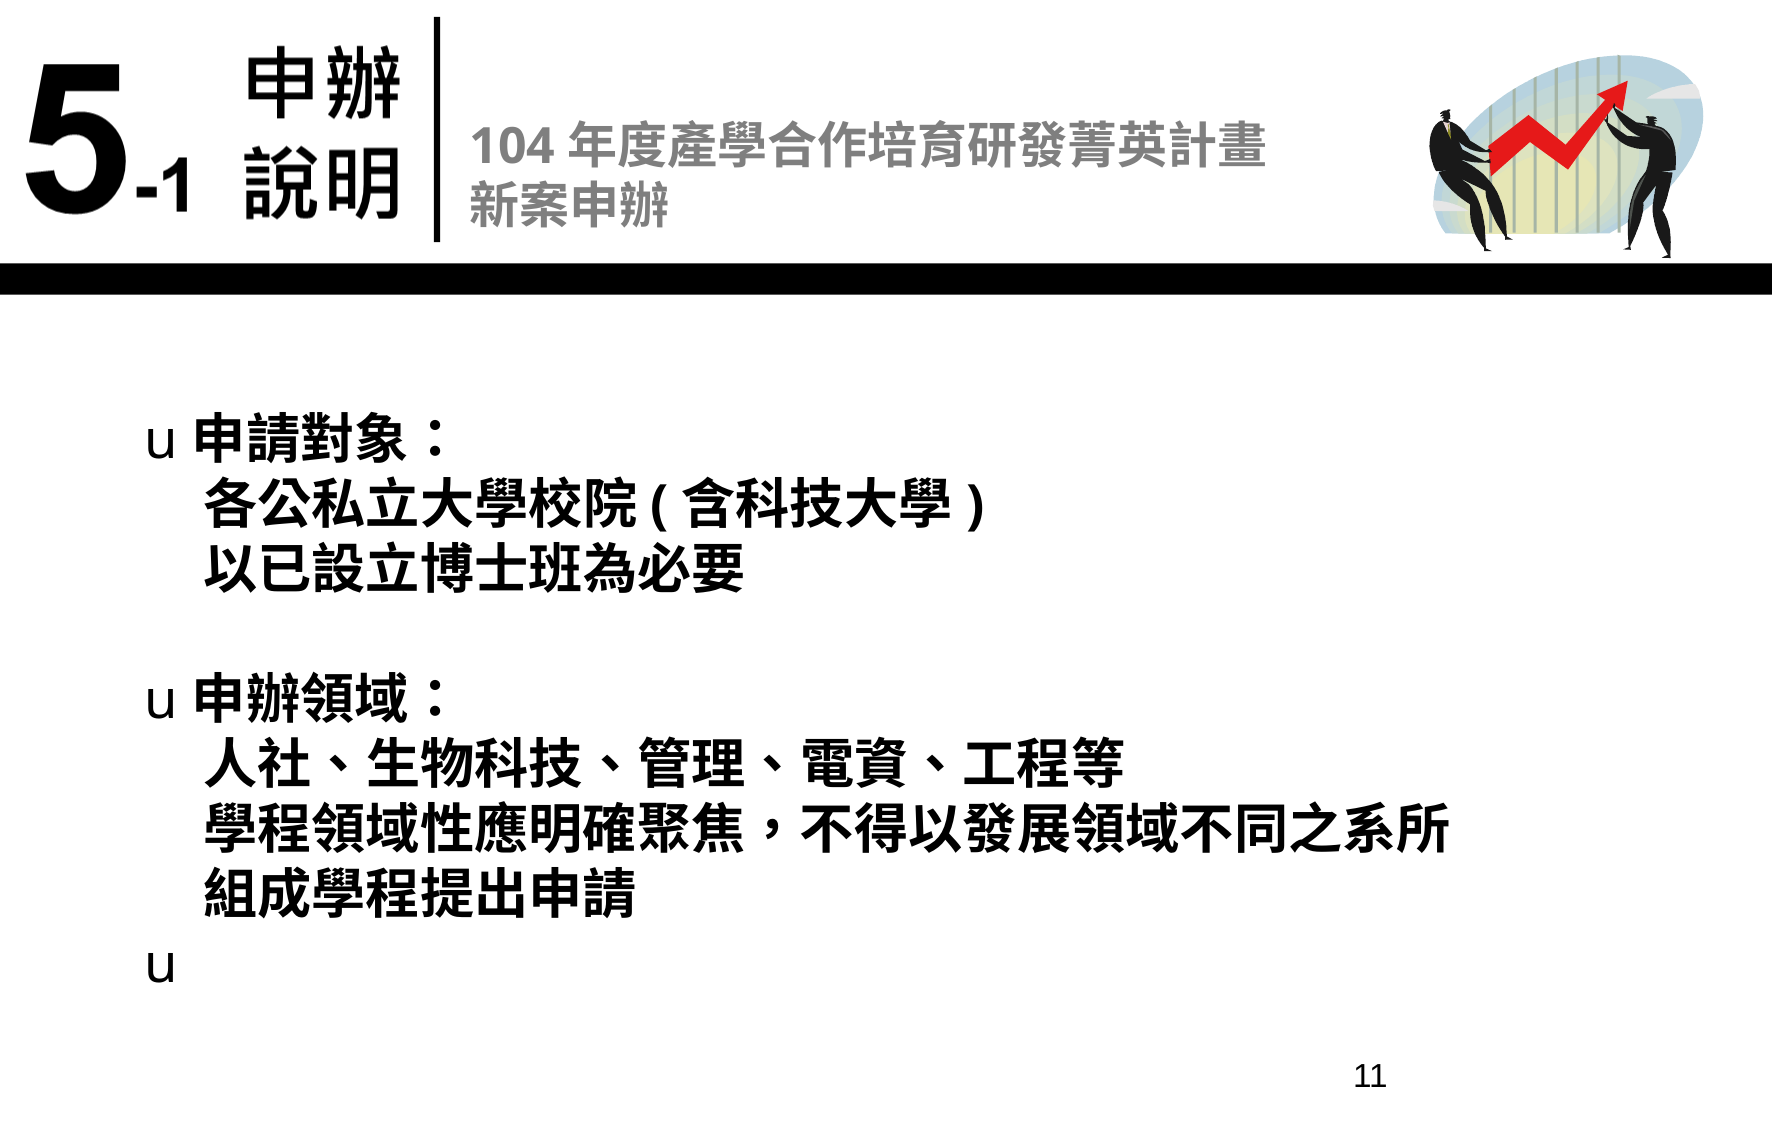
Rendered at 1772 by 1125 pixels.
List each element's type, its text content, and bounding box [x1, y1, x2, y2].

picture [1429, 54, 1704, 259]
text_box 104年度產學合作培育研發菁英計畫 新案申辦 [455, 106, 1341, 241]
text_box 11 [1338, 1046, 1752, 1125]
text_box 申請對象： 各公私立大學校院(含科技大學) 以已設立博士班為必要 申辦領域： 人社、生物科技、管理、電資、工程等 學程領域性應明確聚焦，不得以發展領域不同之系所組成學程提出申請 [129, 397, 1477, 1003]
picture [1, 0, 447, 385]
